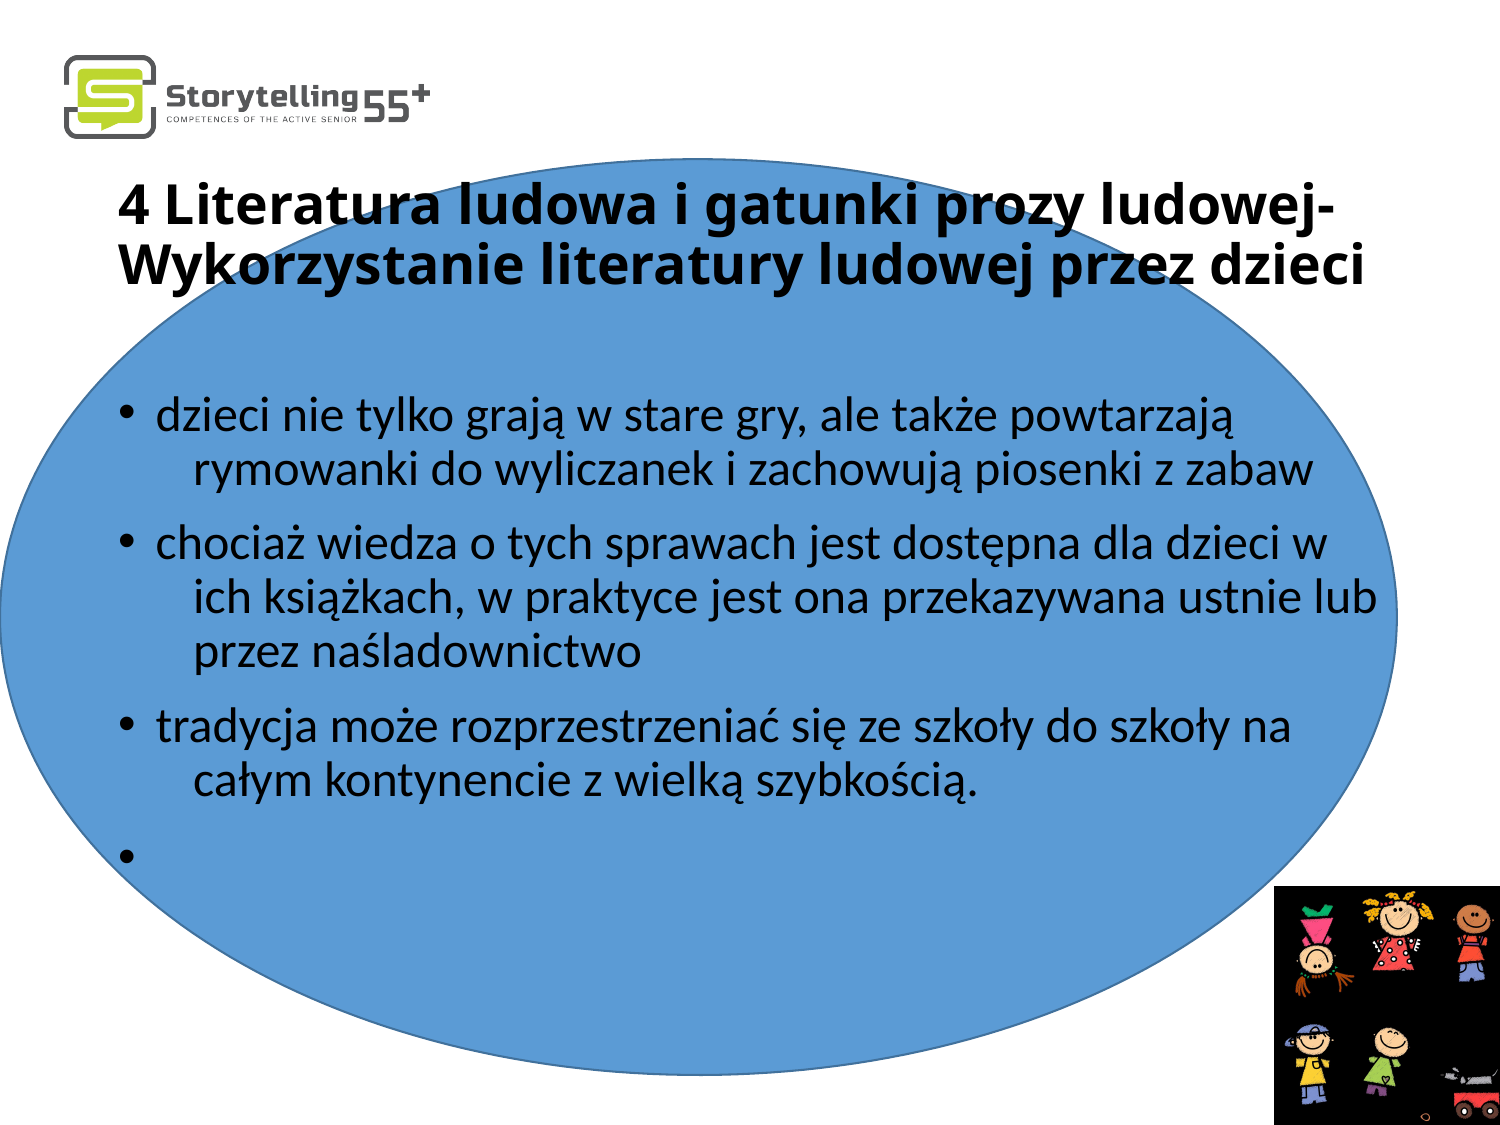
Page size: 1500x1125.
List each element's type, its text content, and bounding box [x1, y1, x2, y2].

list dzieci nie tylko grają w stare gry, ale także powtarzają rymowanki do wyliczanek i zachowują piosenki z zabaw chociaż wiedza o tych sprawach jest dostępna dla dzieci w ich książkach, w praktyce jest ona przekazywana ustnie lub przez naśladownictwo tradycja może rozprzestrzeniać się ze szkoły do szkoły na całym kontynencie z wielką szybkością. [103, 299, 1397, 1111]
title 4 Literatura ludowa i gatunki prozy ludowej- Wykorzystanie literatury ludowej przez dzieci [103, 138, 1397, 299]
text_box [0, 377, 103, 857]
picture [1274, 886, 1500, 1125]
picture [64, 55, 430, 139]
